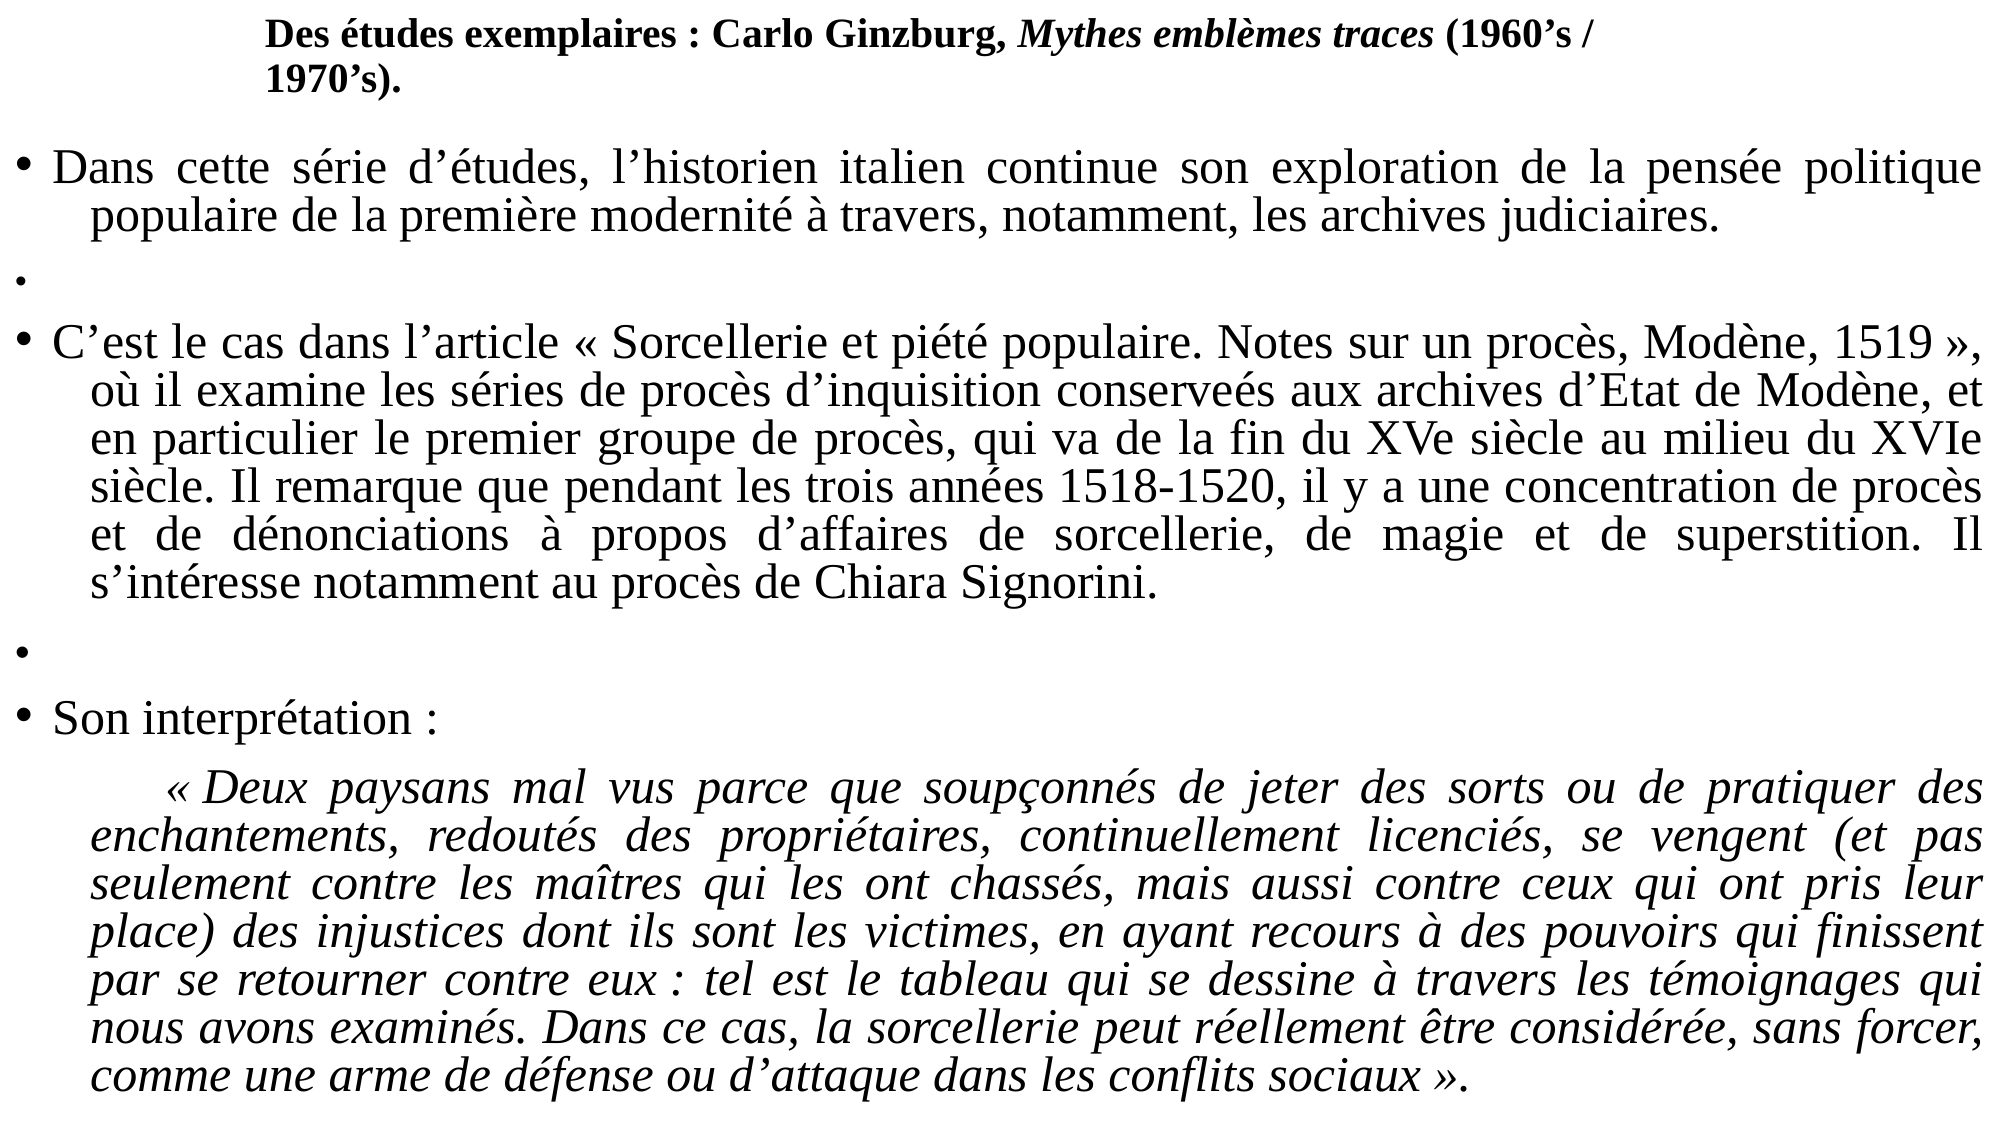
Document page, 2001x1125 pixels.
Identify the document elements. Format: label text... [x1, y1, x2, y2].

title Des études exemplaires : Carlo Ginzburg, Mythes emblèmes traces (1960’s / 1970’s). [249, 0, 1750, 114]
list Dans cette série d’études, l’historien italien continue son exploration de la pensée politique populaire de la première modernité à travers, notamment, les archives judiciaires. C’est le cas dans l’article « Sorcellerie et piété populaire. Notes sur un procès, Modène, 1519 », où il examine les séries de procès d’inquisition conserveés aux archives d’Etat de Modène, et en particulier le premier groupe de procès, qui va de la fin du XVe siècle au milieu du XVIe siècle. Il remarque que pendant les trois années 1518-1520, il y a une concentration de procès et de dénonciations à propos d’affaires de sorcellerie, de magie et de superstition. Il s’intéresse notamment au procès de Chiara Signorini. Son interprétation : « Deux paysans mal vus parce que soupçonnés de jeter des sorts ou de pratiquer des enchantements, redoutés des propriétaires, continuellement licenciés, se vengent (et pas seulement contre les maîtres qui les ont chassés, mais aussi contre ceux qui ont pris leur place) des injustices dont ils sont les victimes, en ayant recours à des pouvoirs qui finissent par se retourner contre eux : tel est le tableau qui se dessine à travers les témoignages qui nous avons examinés. Dans ce cas, la sorcellerie peut réellement être considérée, sans forcer, comme une arme de défense ou d’attaque dans les conflits sociaux ». [0, 138, 2000, 1125]
